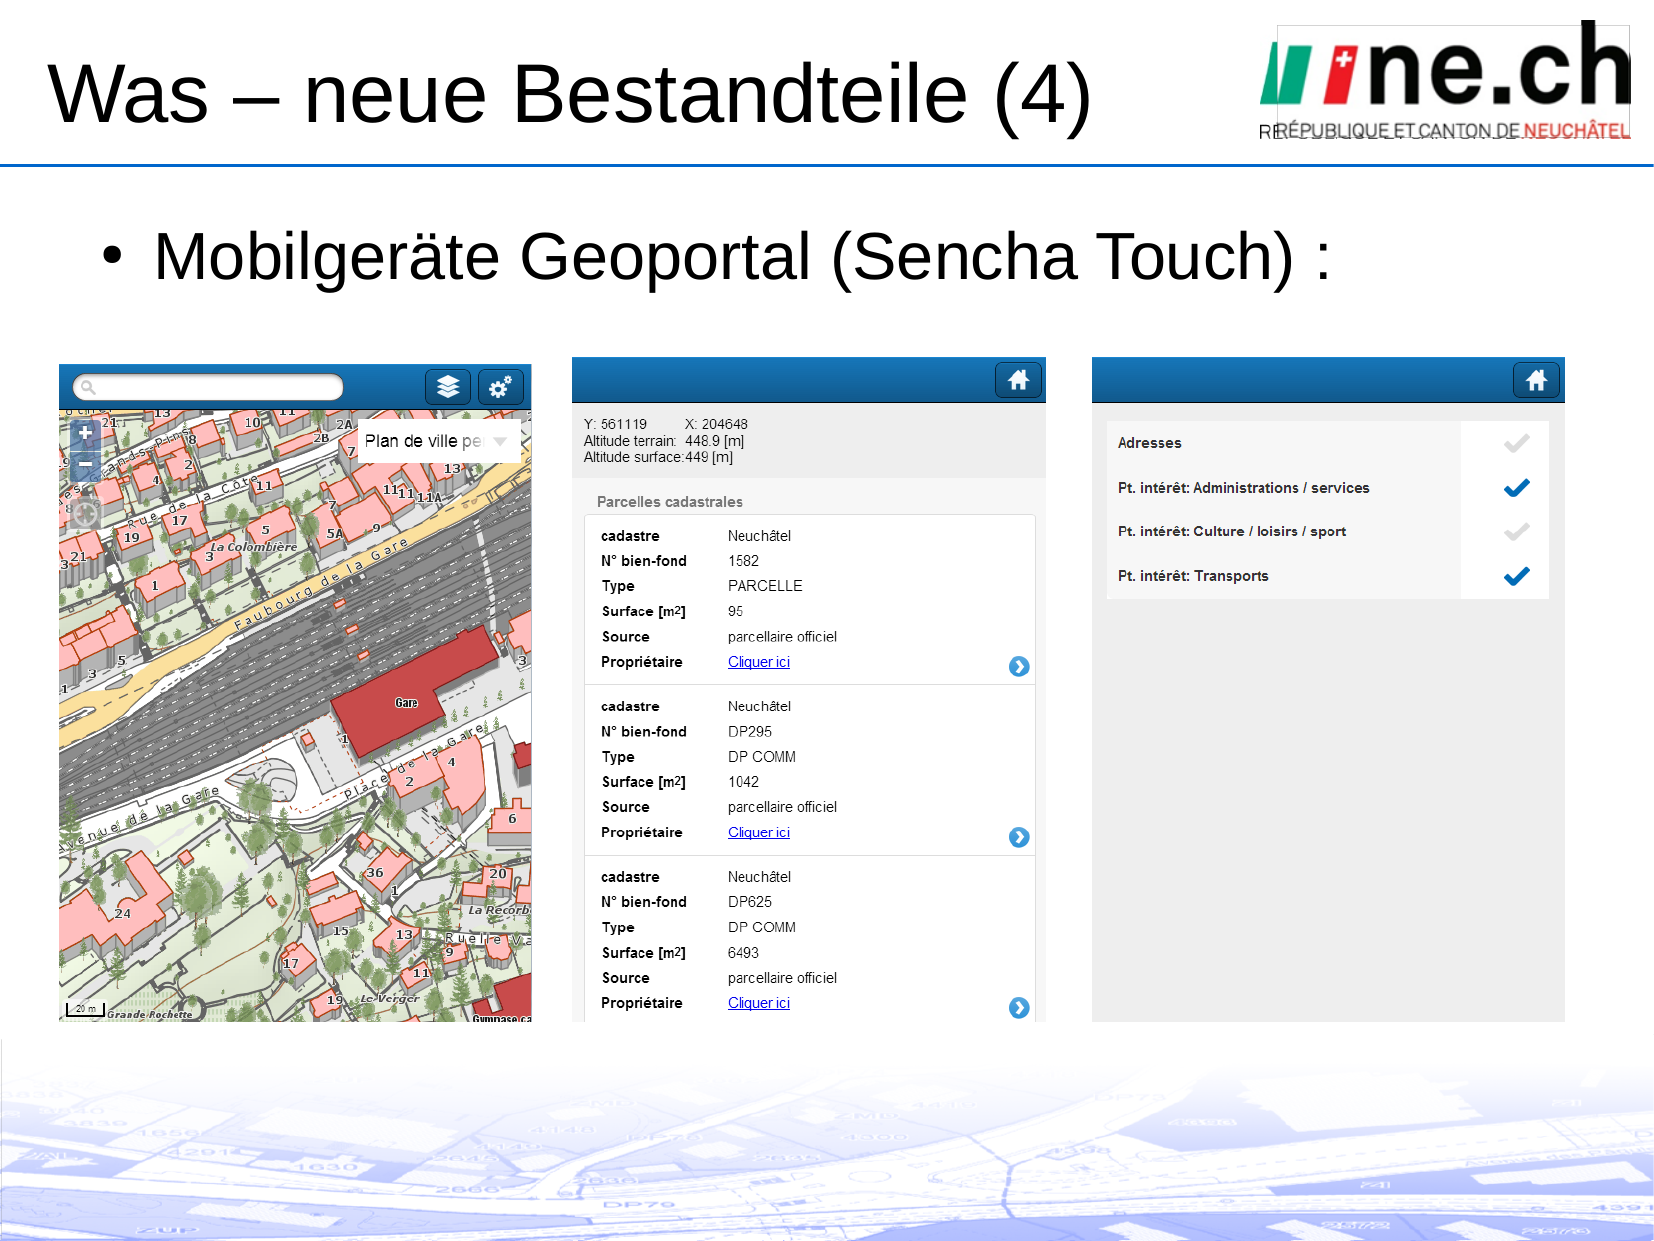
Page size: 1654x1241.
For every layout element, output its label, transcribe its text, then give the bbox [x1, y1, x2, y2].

picture [572, 357, 1046, 1022]
picture [59, 364, 532, 1022]
picture [0, 1040, 1654, 1241]
list Mobilgeräte Geoportal (Sencha Touch) : [82, 219, 1571, 1038]
title Was – neue Bestandteile (4) [47, 0, 1536, 198]
picture [1092, 357, 1565, 1022]
picture [1536, 24, 1631, 139]
